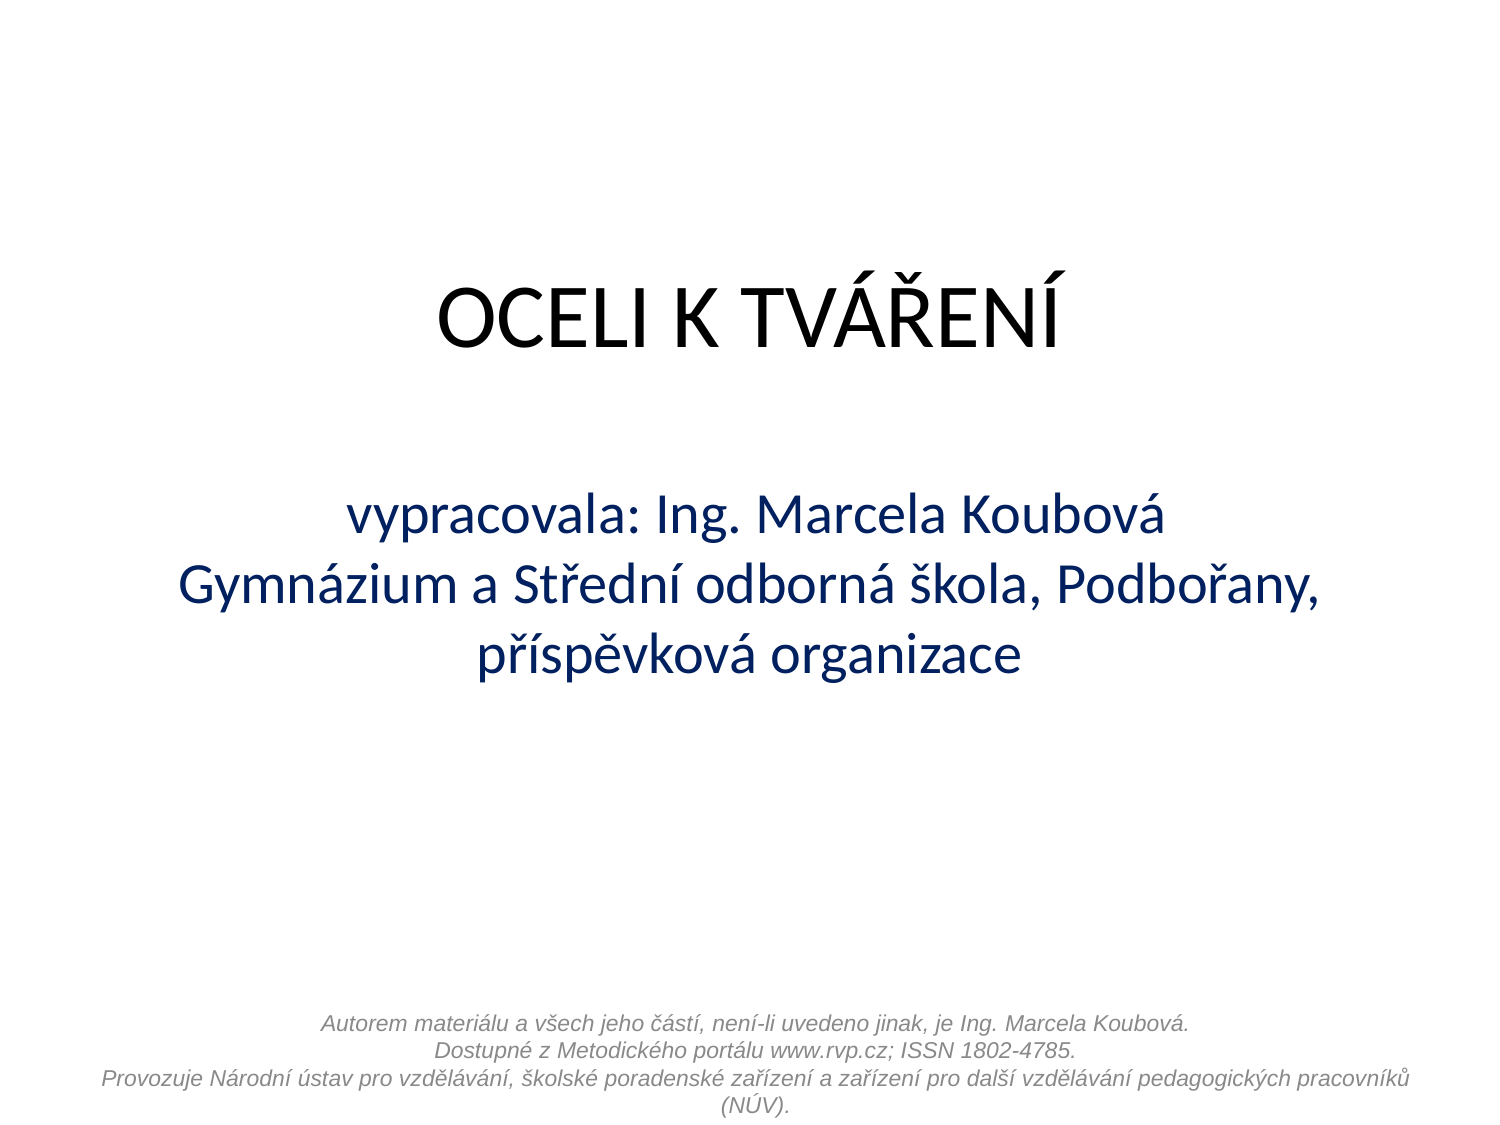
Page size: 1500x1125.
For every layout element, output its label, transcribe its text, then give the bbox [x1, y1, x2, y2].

text_box Autorem materiálu a všech jeho částí, není-li uvedeno jinak, je Ing. Marcela Koubová. Dostupné z Metodického portálu www.rvp.cz; ISSN 1802-4785. Provozuje Národní ústav pro vzdělávání, školské poradenské zařízení a zařízení pro další vzdělávání pedagogických pracovníků (NÚV). [53, 1046, 1459, 1107]
title OCELI K TVÁŘENÍ vypracovala: Ing. Marcela Koubová Gymnázium a Střední odborná škola, Podbořany, příspěvková organizace [112, 248, 1388, 694]
